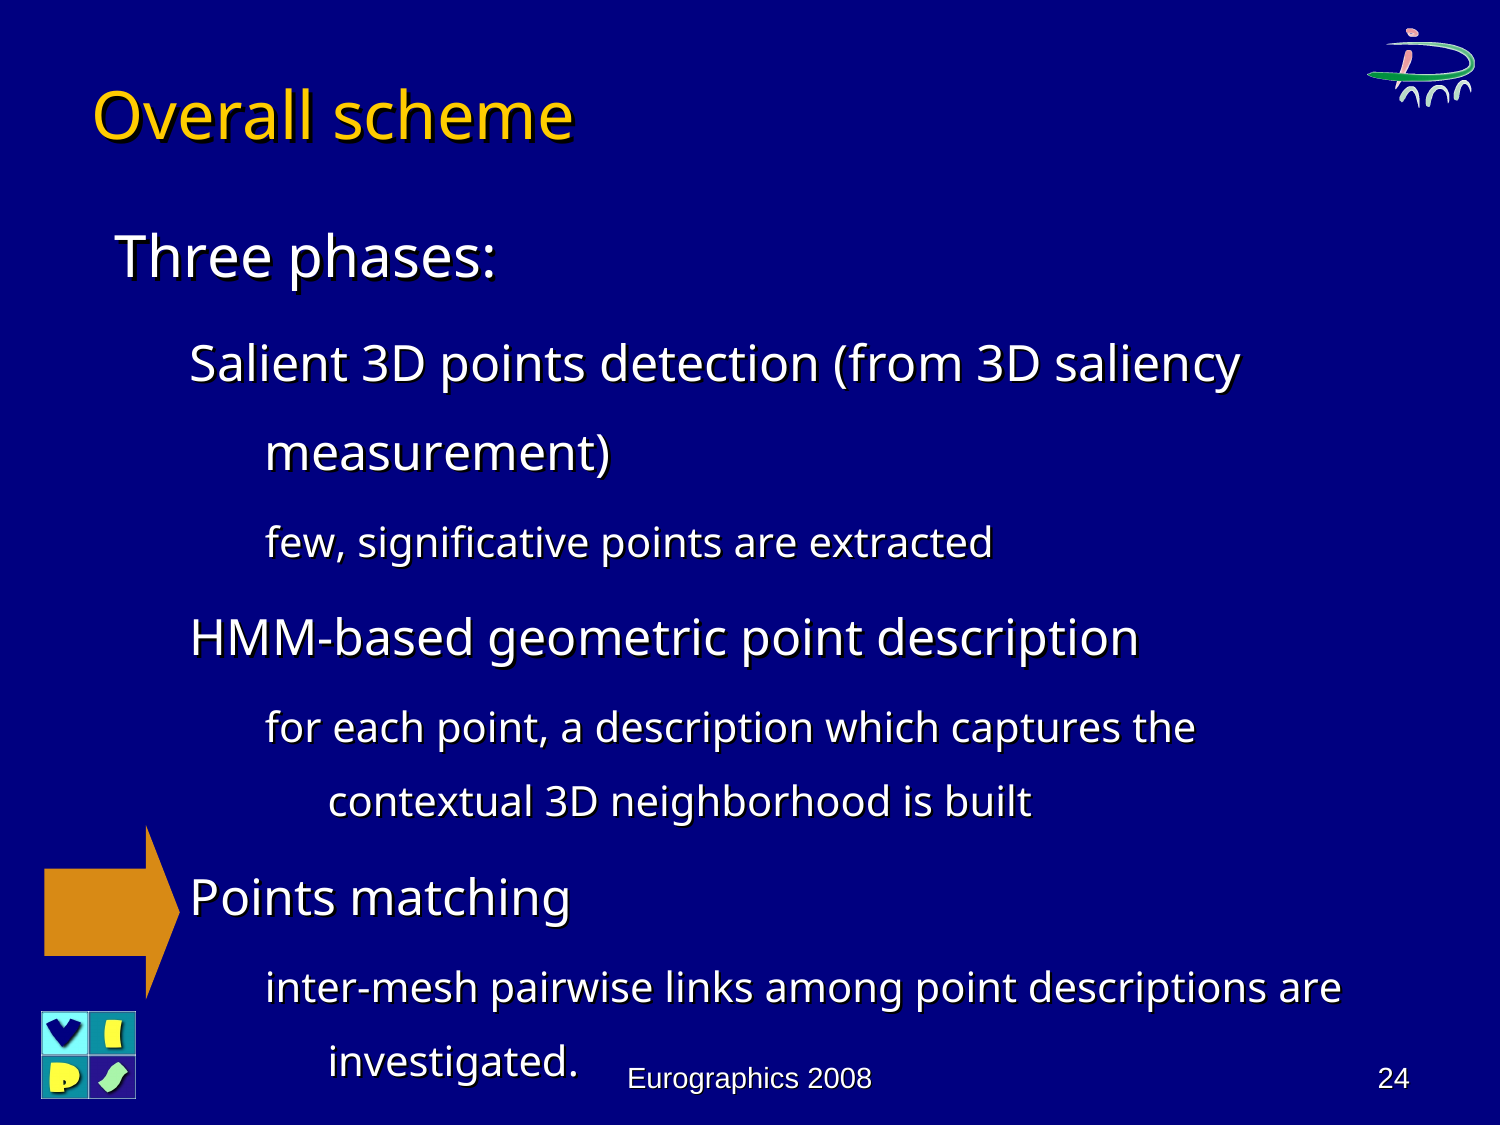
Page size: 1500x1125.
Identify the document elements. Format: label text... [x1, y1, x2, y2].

title Overall scheme [76, 42, 1427, 185]
list Three phases: Salient 3D points detection (from 3D saliency measurement) few, significative points are extracted HMM-based geometric point description for each point, a description which captures the contextual 3D neighborhood is built Points matching inter-mesh pairwise links among point descriptions are investigated. [100, 207, 1388, 1076]
picture [1367, 28, 1475, 108]
picture [41, 1011, 136, 1099]
text_box [44, 825, 180, 1000]
